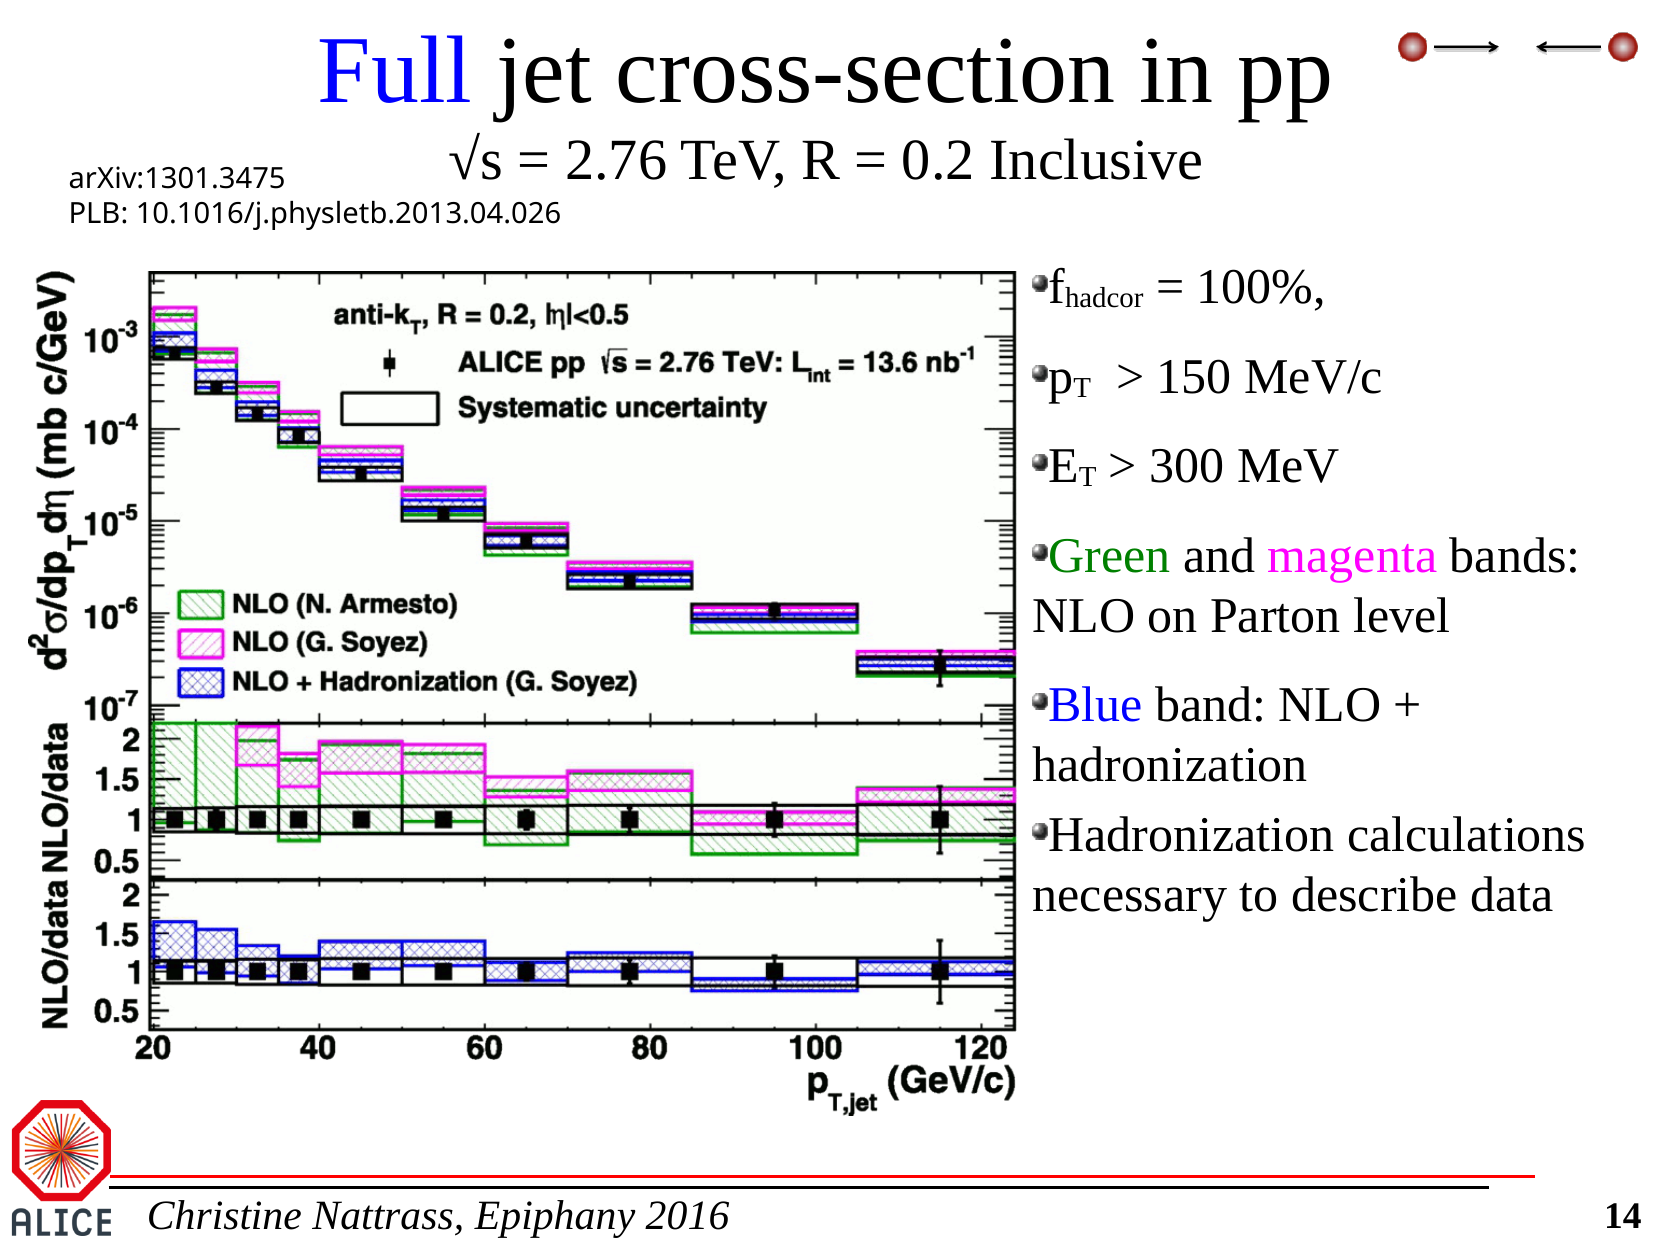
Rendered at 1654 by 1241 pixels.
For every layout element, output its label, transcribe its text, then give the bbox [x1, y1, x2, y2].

picture [1394, 0, 1641, 209]
list fhadcor = 100%, pT > 150 MeV/c ET > 300 MeV Green and magenta bands: NLO on Parton level Blue band: NLO + hadronization Hadronization calculations necessary to describe data [1017, 246, 1607, 1069]
picture [11, 271, 1045, 1236]
text_box arXiv:1301.3475 PLB: 10.1016/j.physletb.2013.04.026 [53, 151, 577, 237]
title Full jet cross-section in pp √s = 2.76 TeV, R = 0.2 Inclusive [99, 61, 1554, 199]
